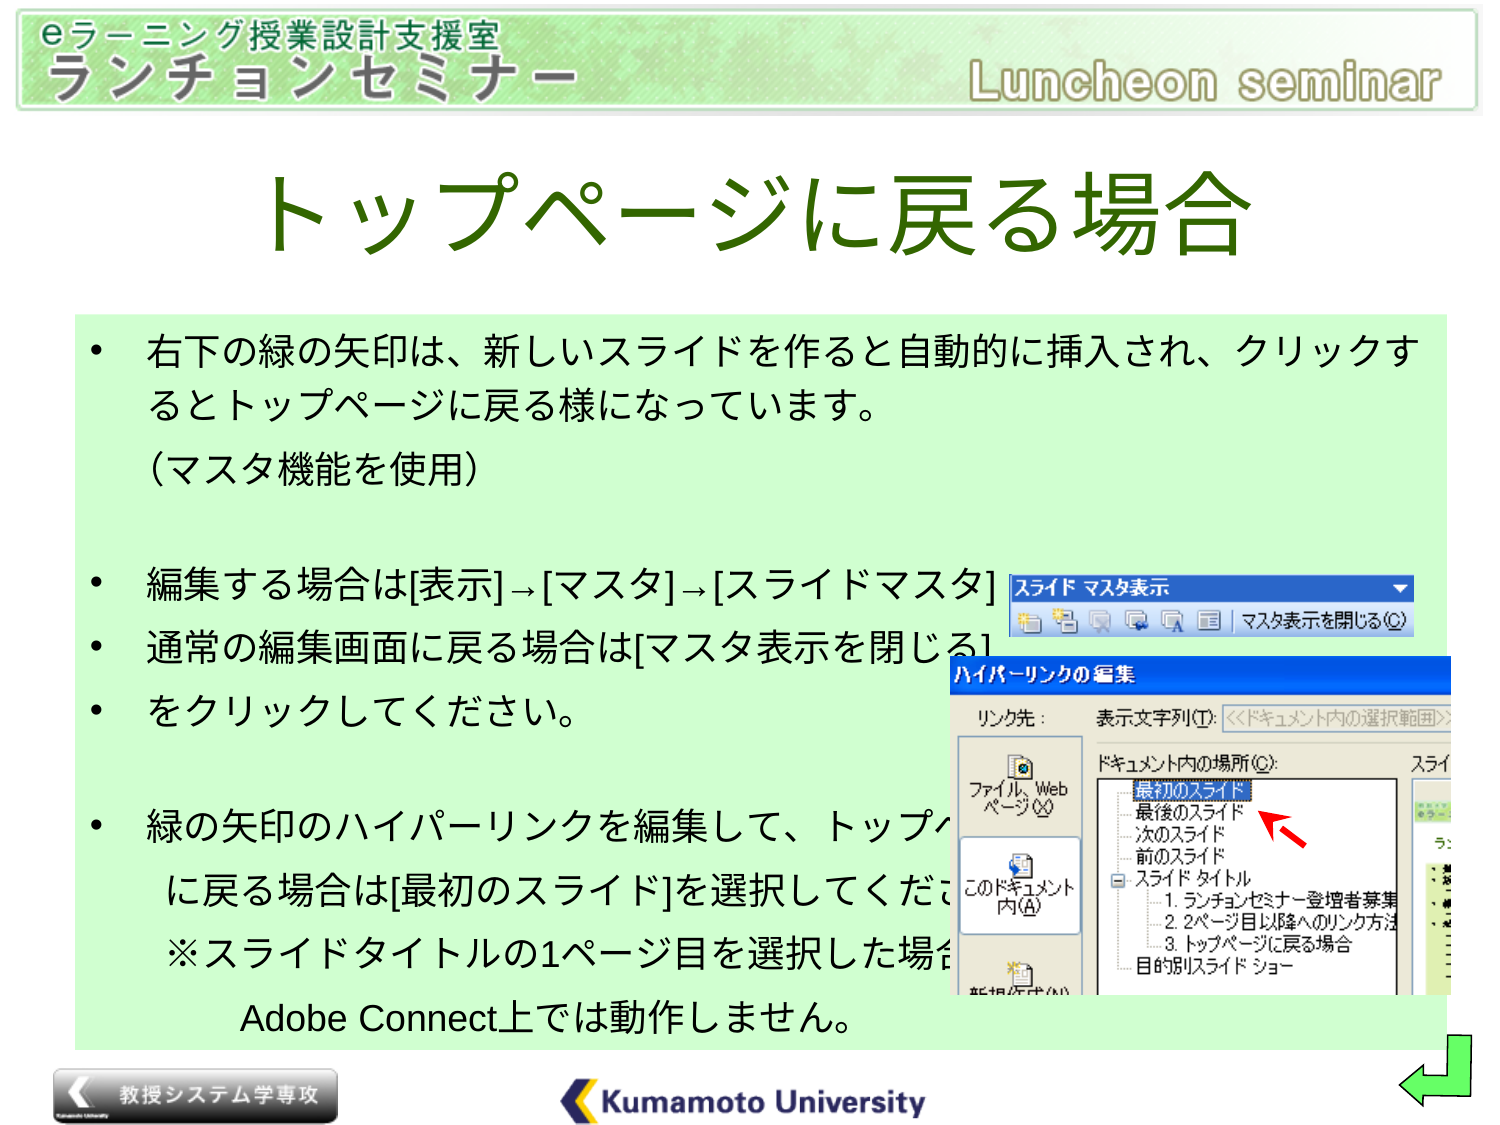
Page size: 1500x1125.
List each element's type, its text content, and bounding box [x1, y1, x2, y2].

picture [1009, 574, 1414, 637]
list 右下の緑の矢印は、新しいスライドを作ると自動的に挿入され、クリックするとトップページに戻る様になっています。 （マスタ機能を使用） 編集する場合は[表示]→[マスタ]→[スライドマスタ] 通常の編集画面に戻る場合は[マスタ表示を閉じる] をクリックしてください。 緑の矢印のハイパーリンクを編集して、トップページ に戻る場合は[最初のスライド]を選択してください。 ※スライドタイトルの1ページ目を選択した場合 Adobe Connect上では動作しません。 [75, 314, 1447, 1006]
picture [950, 656, 1451, 995]
picture [53, 1067, 338, 1125]
title トップページに戻る場合 [75, 115, 1426, 303]
picture [13, 4, 1483, 116]
picture [560, 1078, 927, 1125]
